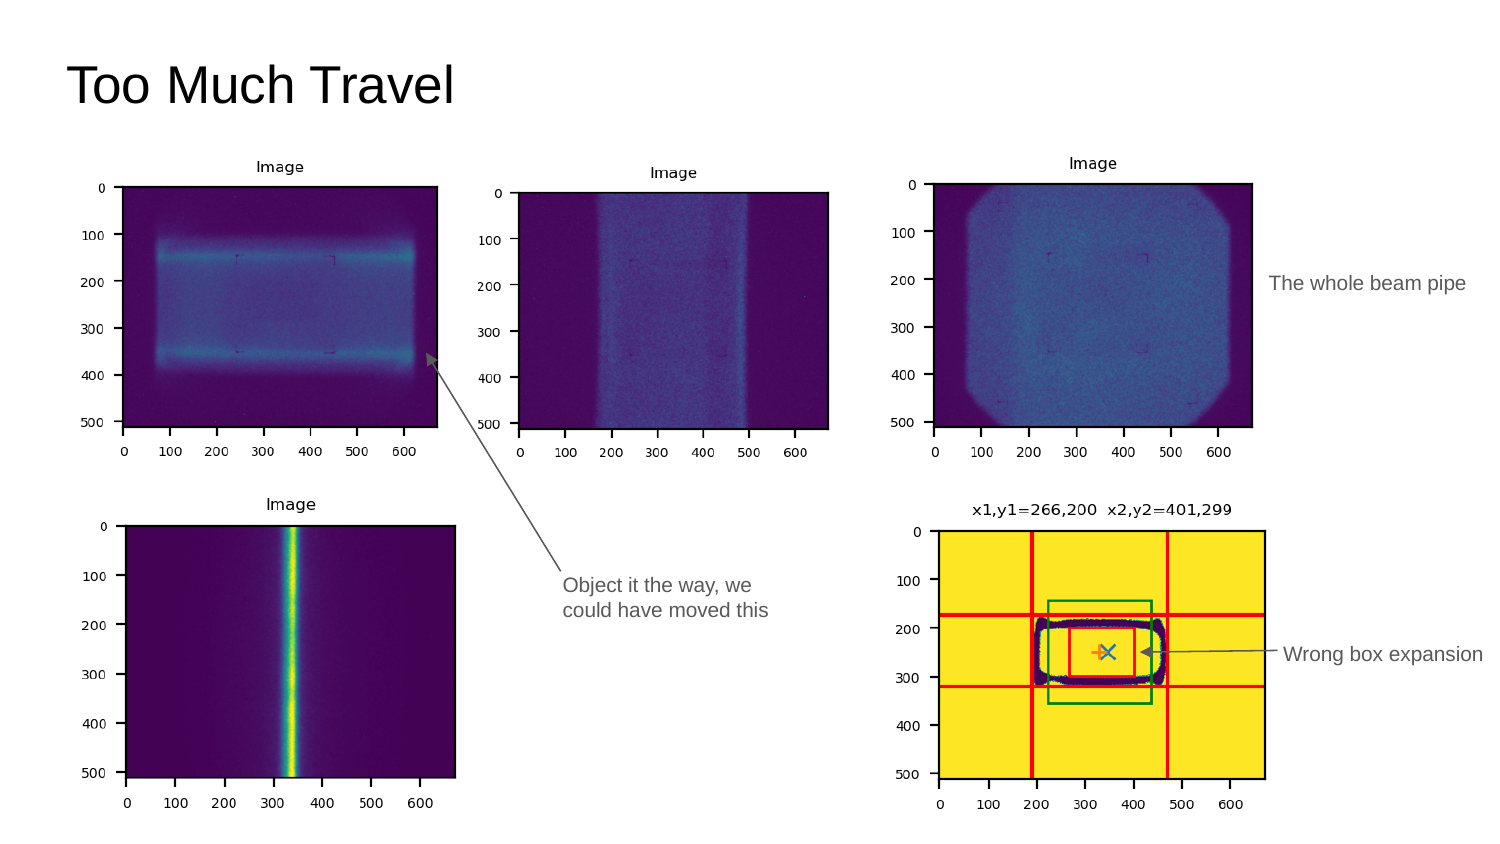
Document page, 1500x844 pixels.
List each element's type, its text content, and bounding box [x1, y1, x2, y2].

picture [458, 148, 840, 477]
text_box Wrong box expansion [1268, 626, 1500, 682]
title Too Much Travel [51, 35, 1449, 130]
picture [61, 479, 468, 829]
picture [458, 408, 501, 477]
picture [61, 142, 453, 477]
text_box Object it the way, we could have moved this [547, 556, 786, 637]
picture [892, 484, 1284, 830]
text_box The whole beam pipe [1253, 254, 1493, 310]
picture [871, 138, 1269, 477]
